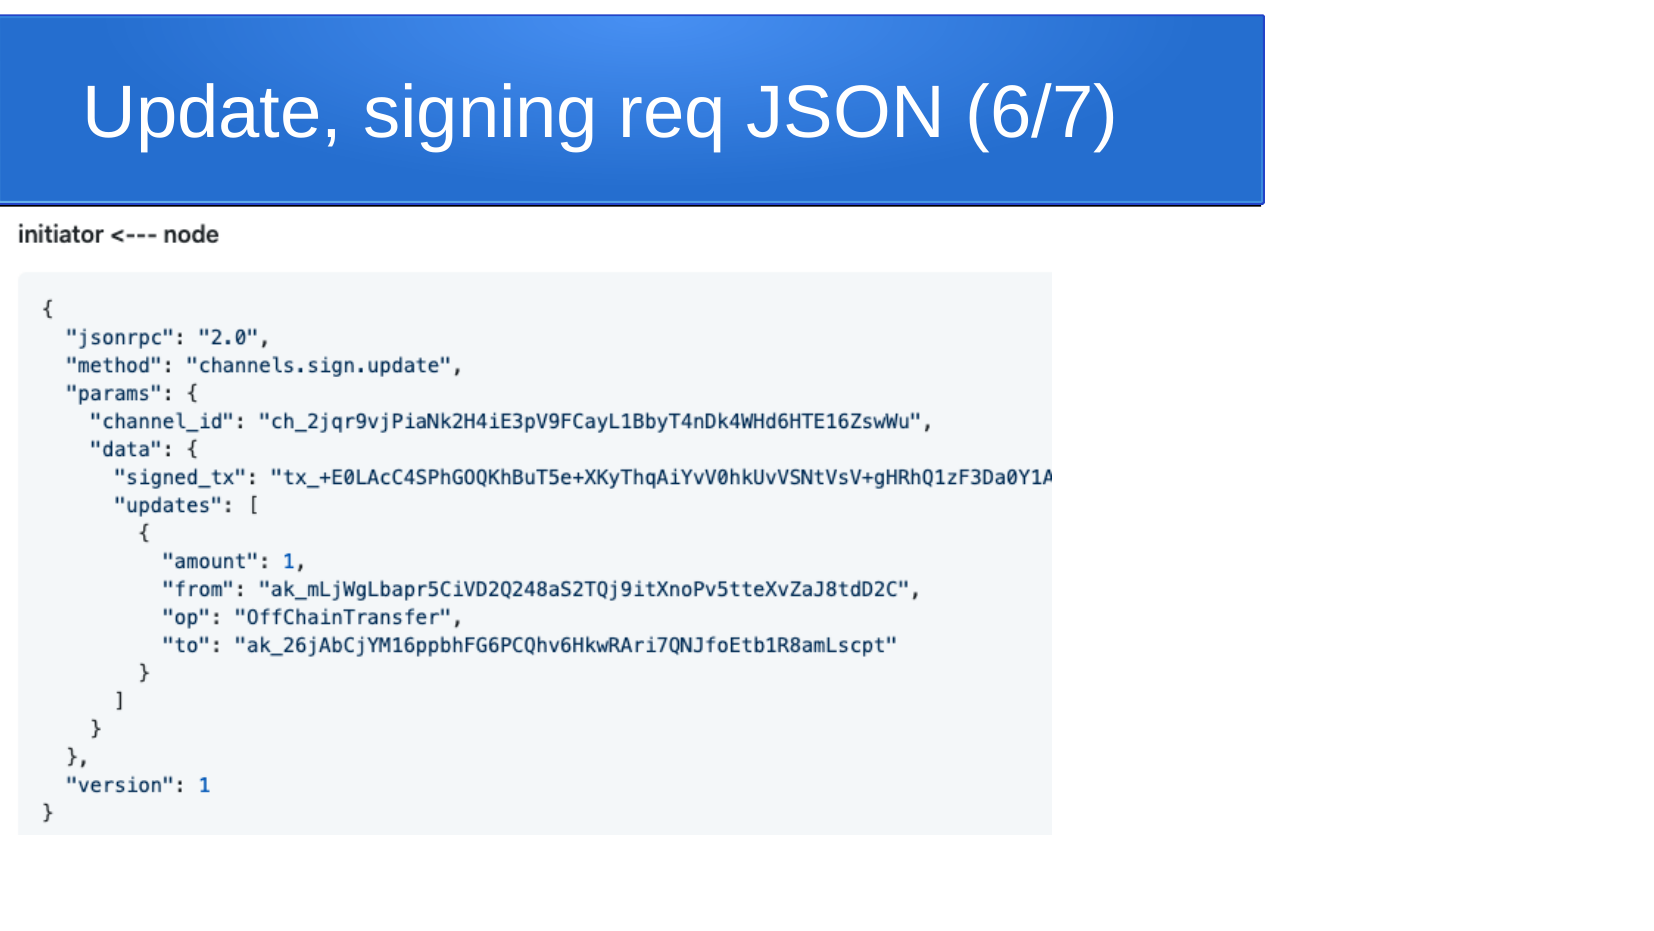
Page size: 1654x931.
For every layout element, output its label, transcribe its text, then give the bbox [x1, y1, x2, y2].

title Update, signing req JSON (6/7) [82, 35, 1235, 189]
picture [11, 212, 1052, 835]
